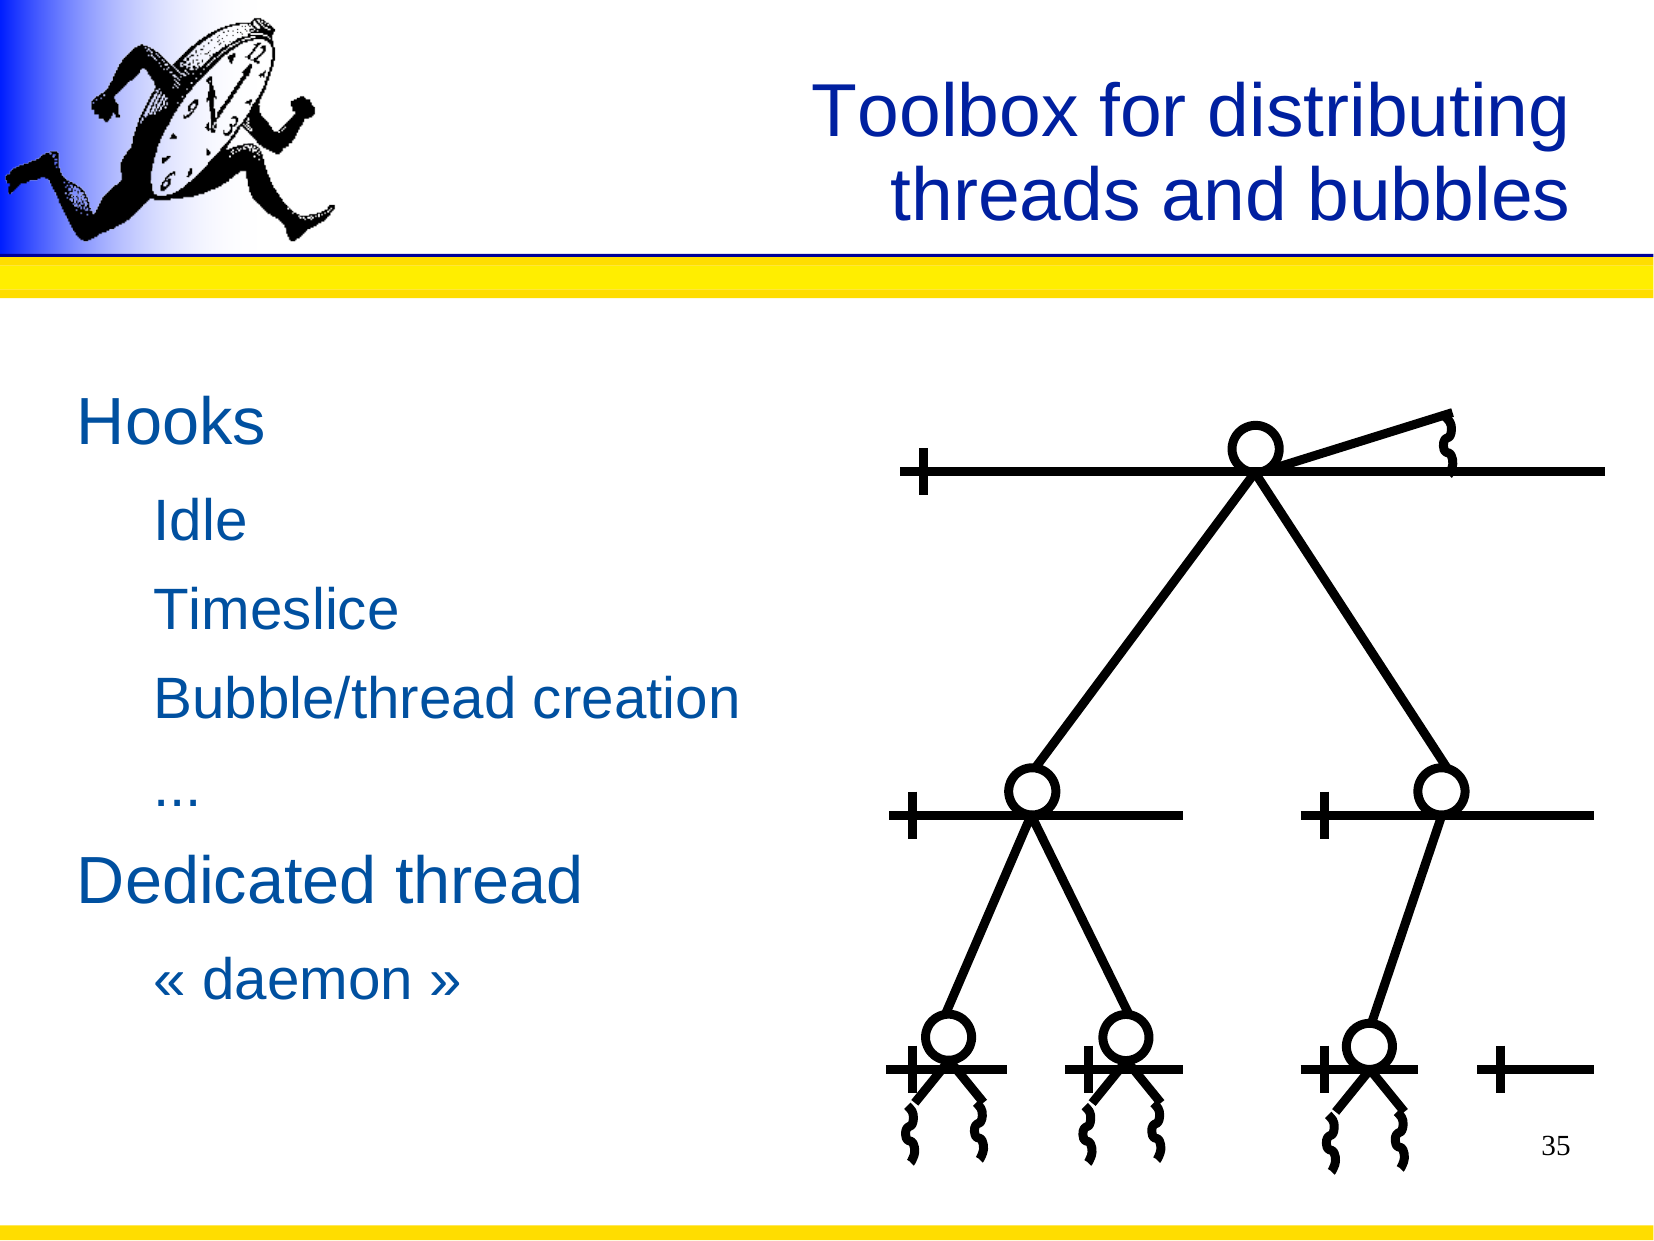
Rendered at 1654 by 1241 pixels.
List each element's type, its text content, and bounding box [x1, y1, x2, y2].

picture [4, 9, 343, 253]
list Hooks Idle Timeslice Bubble/thread creation ... Dedicated thread « daemon » [59, 383, 857, 1123]
title Toolbox for distributing threads and bubbles [372, 49, 1571, 257]
